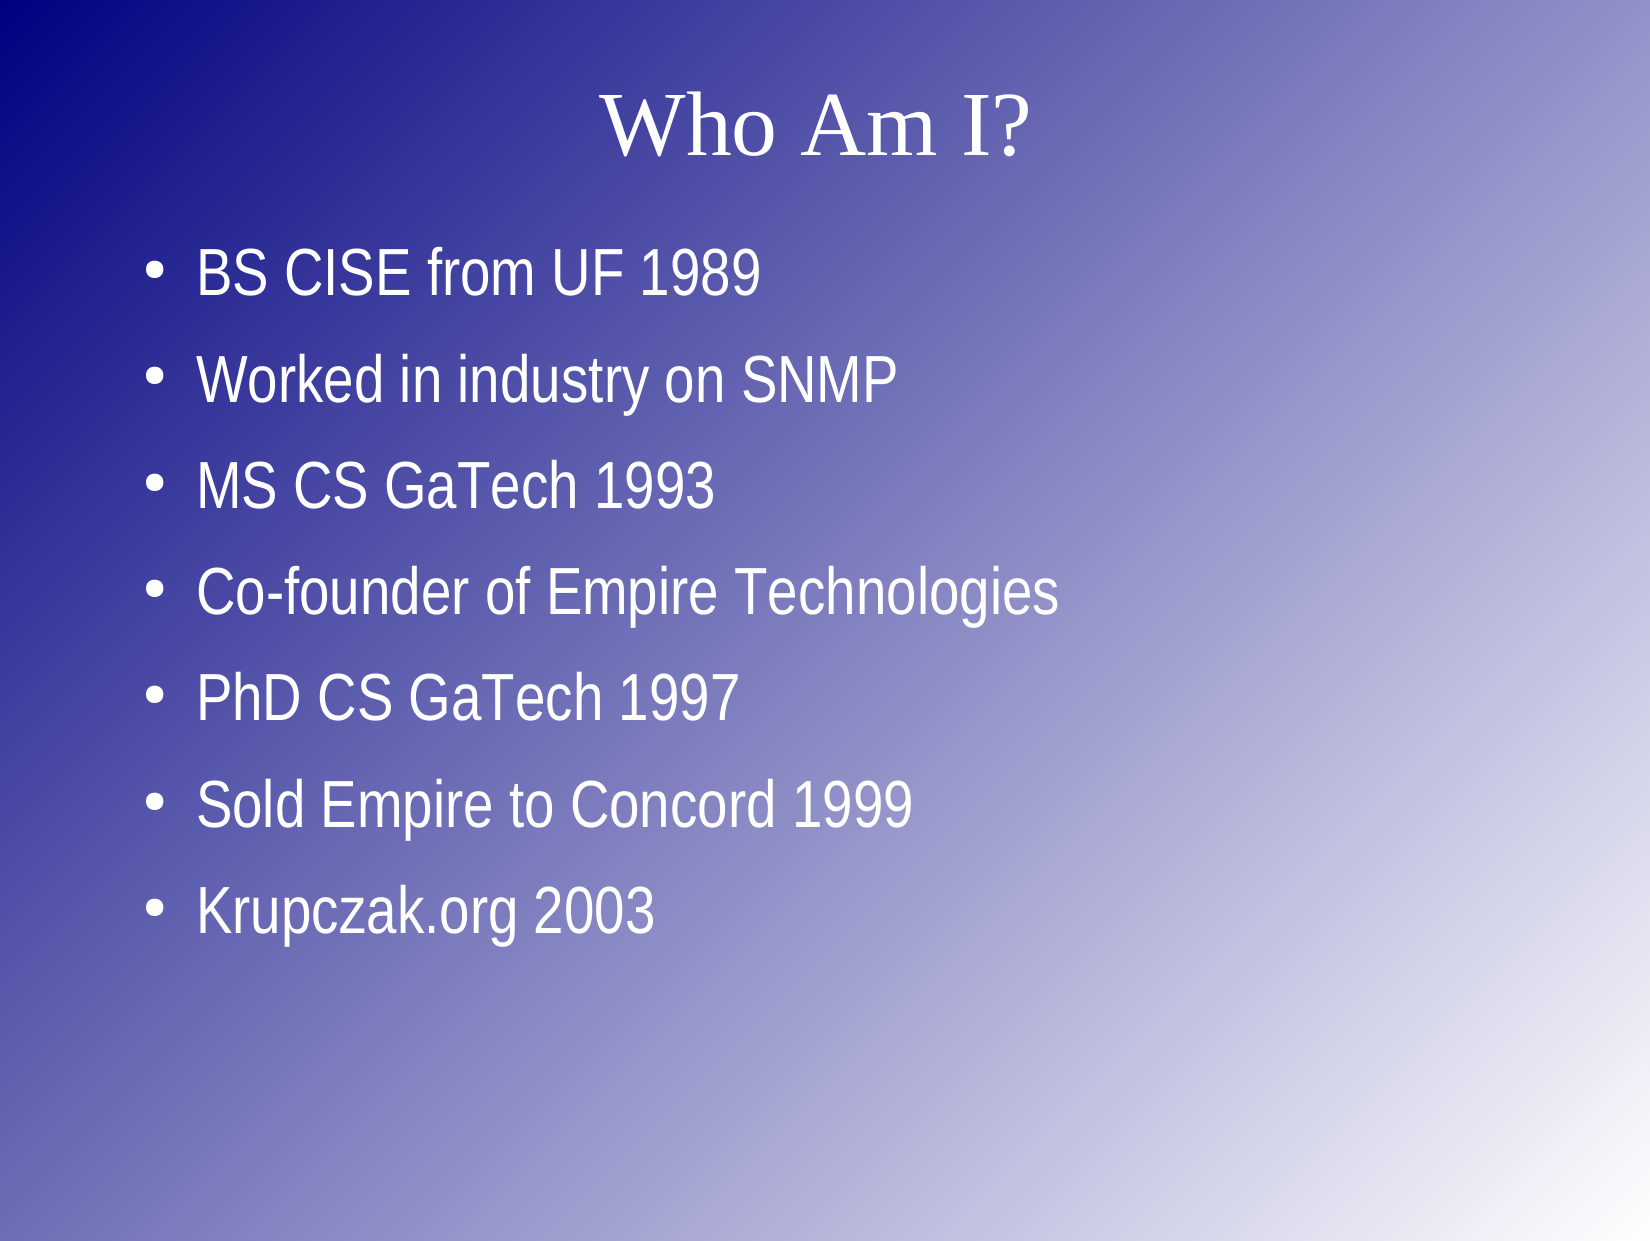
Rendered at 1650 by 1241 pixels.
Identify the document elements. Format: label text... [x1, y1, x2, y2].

title Who Am I? [123, 27, 1533, 221]
list BS CISE from UF 1989 Worked in industry on SNMP MS CS GaTech 1993 Co-founder of Empire Technologies PhD CS GaTech 1997 Sold Empire to Concord 1999 Krupczak.org 2003 [125, 233, 1535, 1000]
